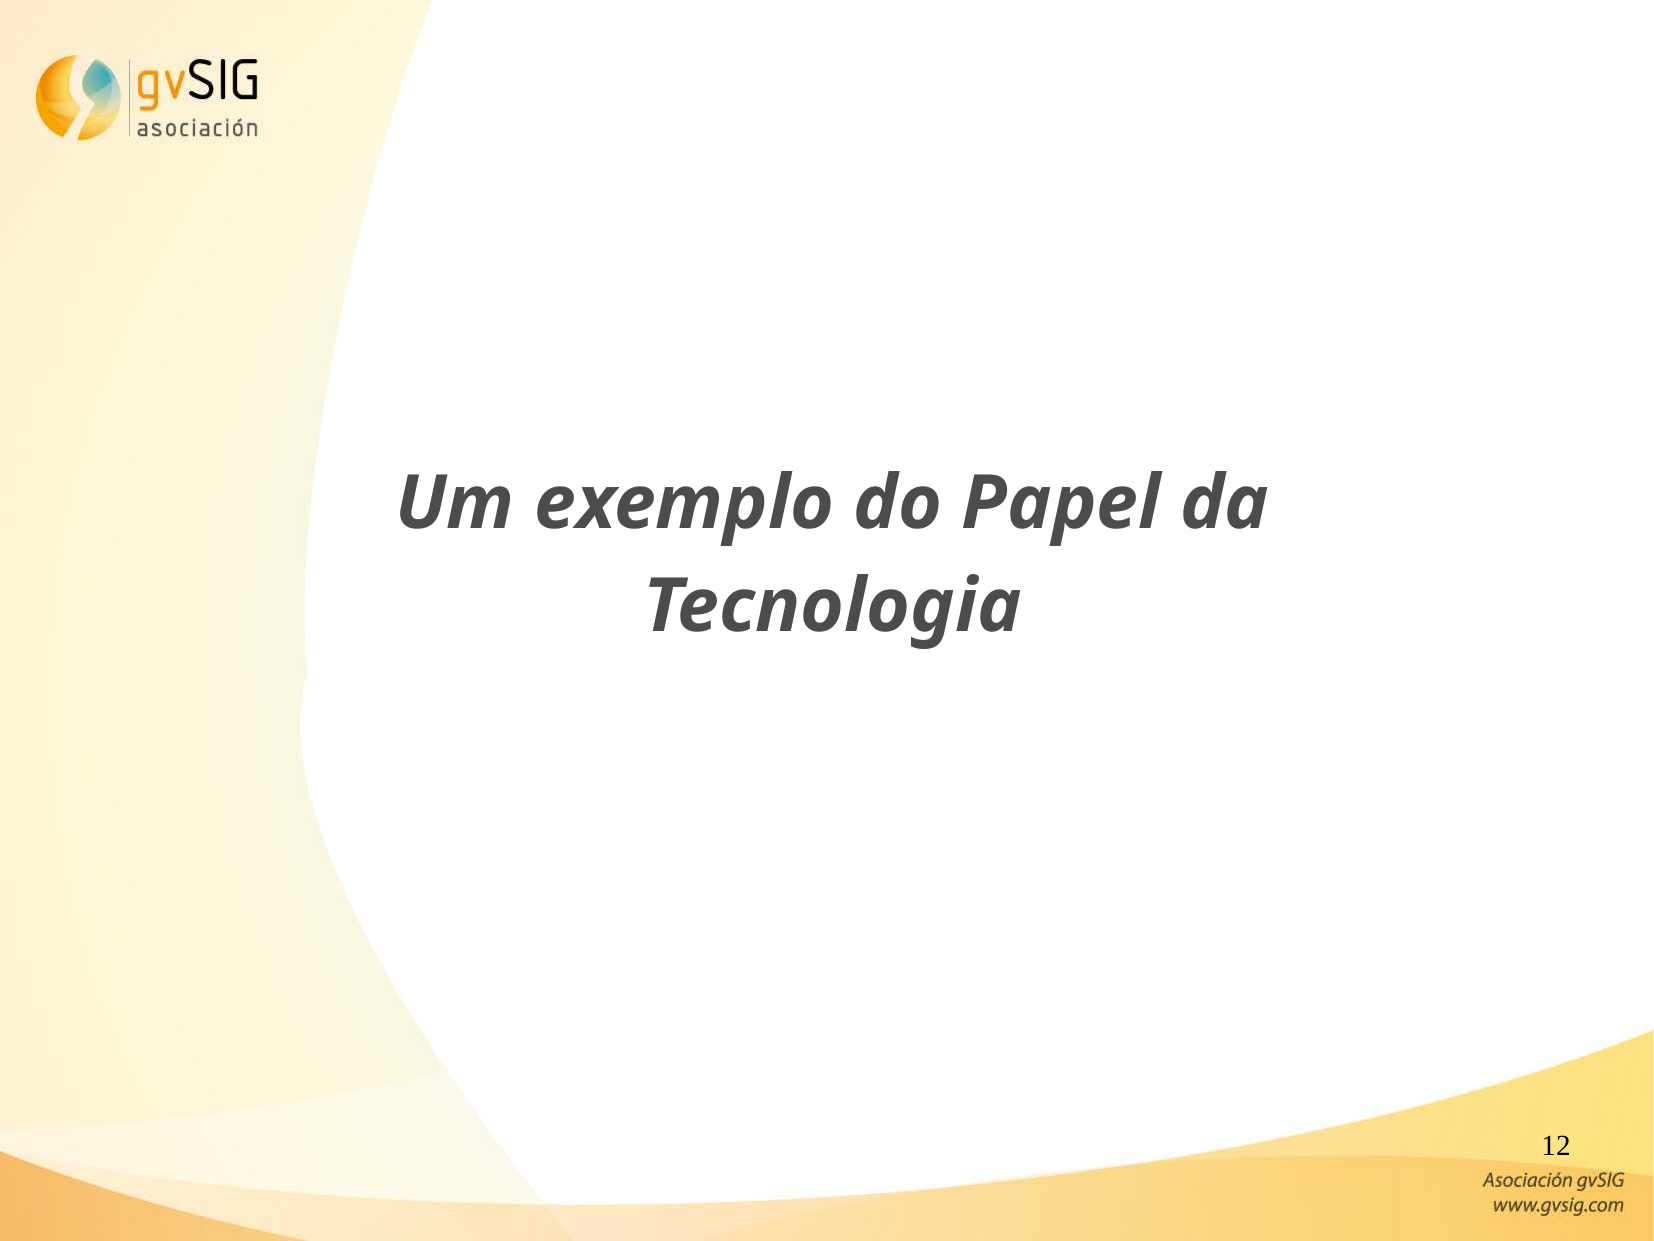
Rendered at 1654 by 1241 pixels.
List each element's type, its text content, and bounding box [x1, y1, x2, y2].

picture [0, 0, 1654, 1241]
title Um exemplo do Papel da Tecnologia [242, 463, 1424, 639]
